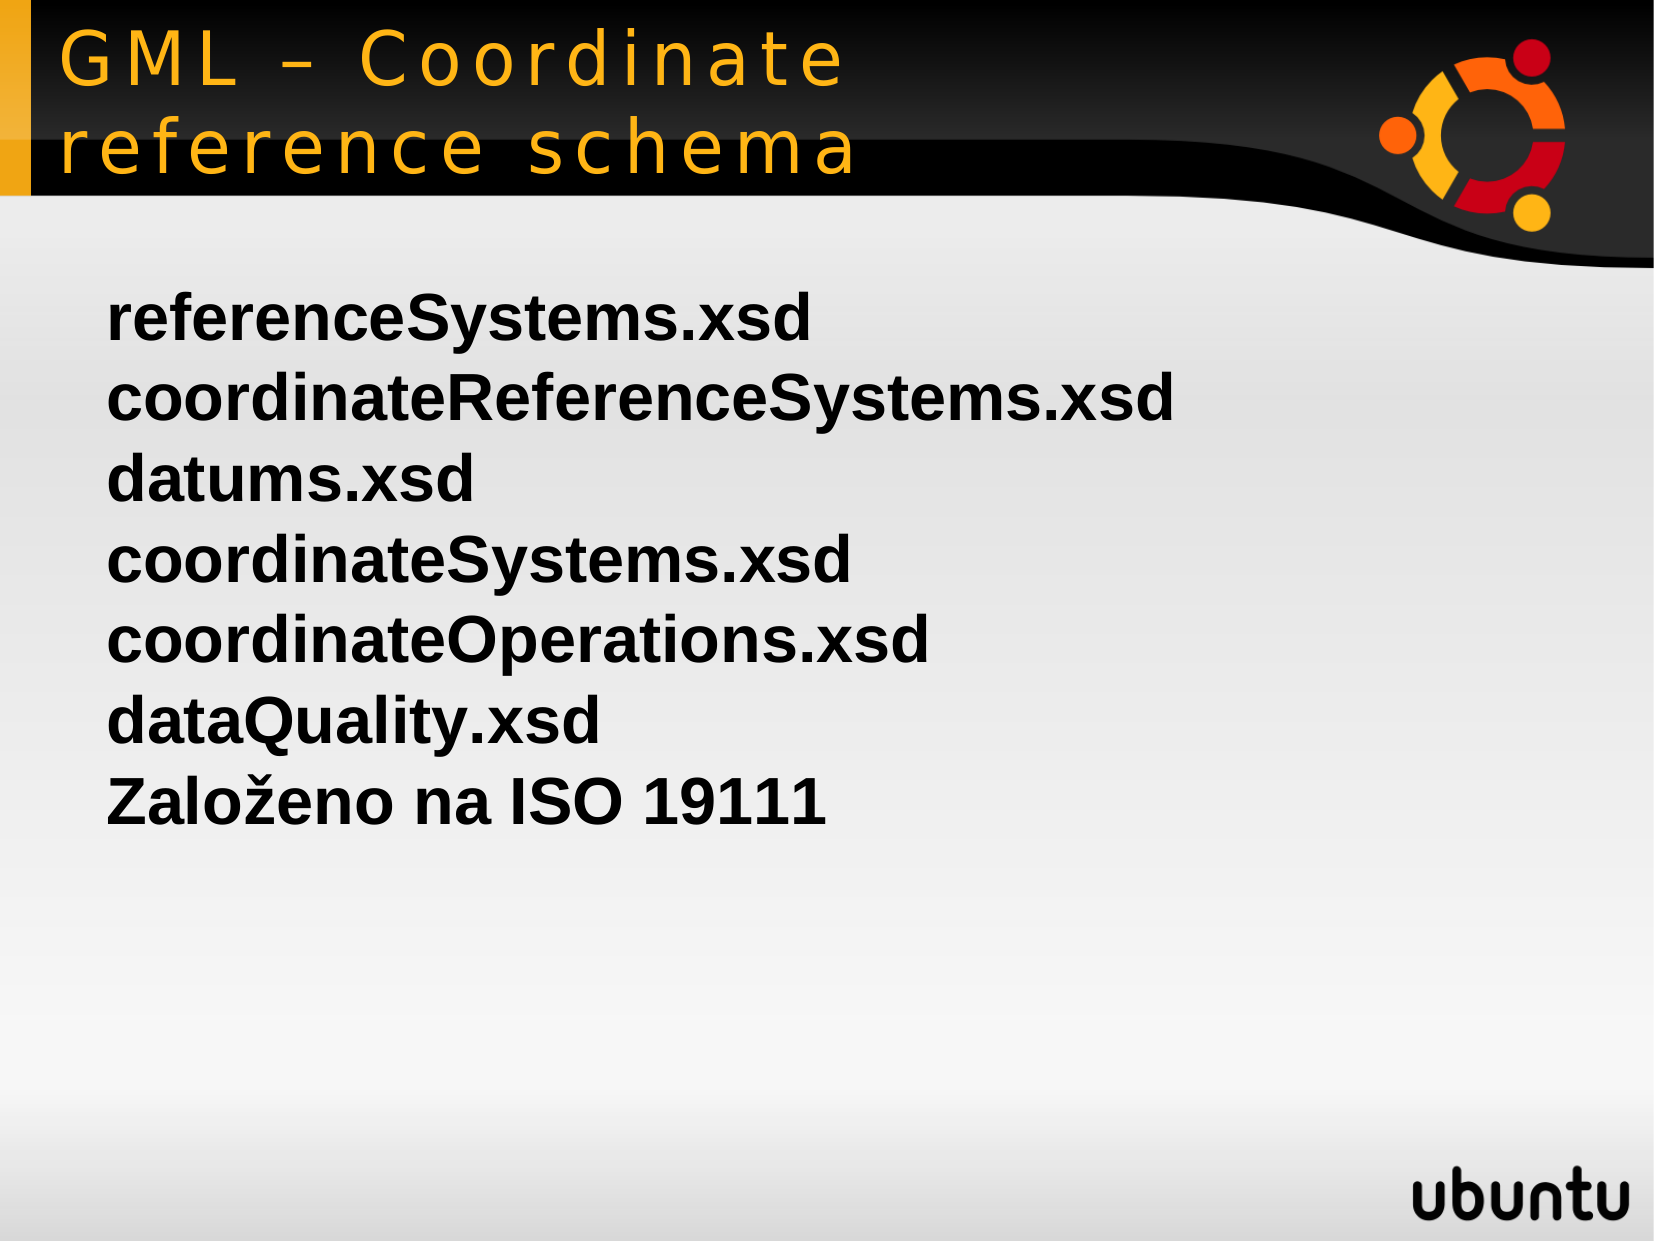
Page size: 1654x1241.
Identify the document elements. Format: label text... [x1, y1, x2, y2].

list referenceSystems.xsd coordinateReferenceSystems.xsd datums.xsd coordinateSystems.xsd coordinateOperations.xsd dataQuality.xsd Založeno na ISO 19111 [88, 279, 1577, 1099]
picture [0, 0, 1654, 1241]
title GML – Coordinate reference schema [59, 16, 1270, 191]
